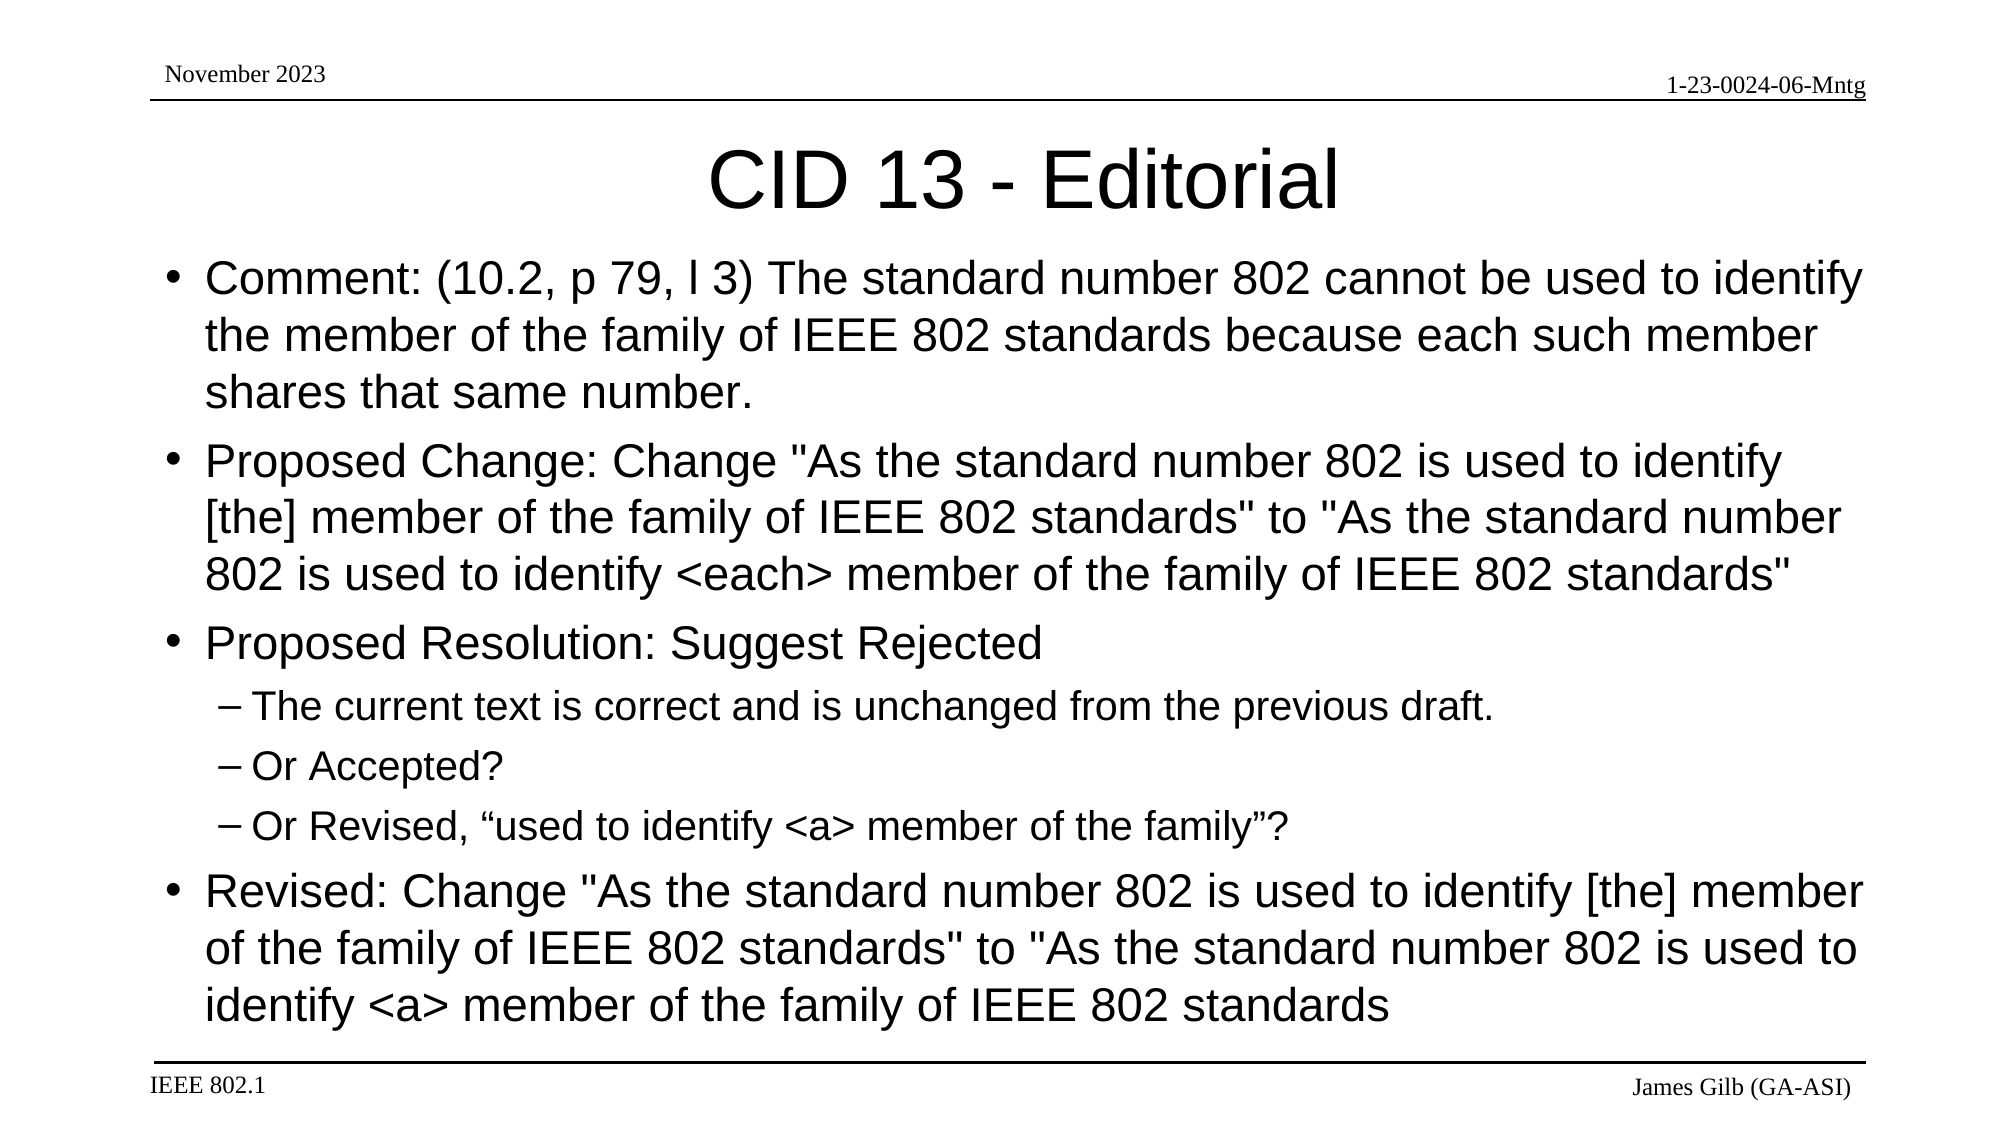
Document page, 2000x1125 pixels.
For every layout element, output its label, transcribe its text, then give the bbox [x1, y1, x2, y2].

list Comment: (10.2, p 79, l 3) The standard number 802 cannot be used to identify the member of the family of IEEE 802 standards because each such member shares that same number. Proposed Change: Change "As the standard number 802 is used to identify [the] member of the family of IEEE 802 standards" to "As the standard number 802 is used to identify <each> member of the family of IEEE 802 standards" Proposed Resolution: Suggest Rejected The current text is correct and is unchanged from the previous draft. Or Accepted? Or Revised, “used to identify <a> member of the family”? Revised: Change "As the standard number 802 is used to identify [the] member of the family of IEEE 802 standards" to "As the standard number 802 is used to identify <a> member of the family of IEEE 802 standards [149, 239, 1900, 1051]
title CID 13 - Editorial [149, 112, 1900, 238]
